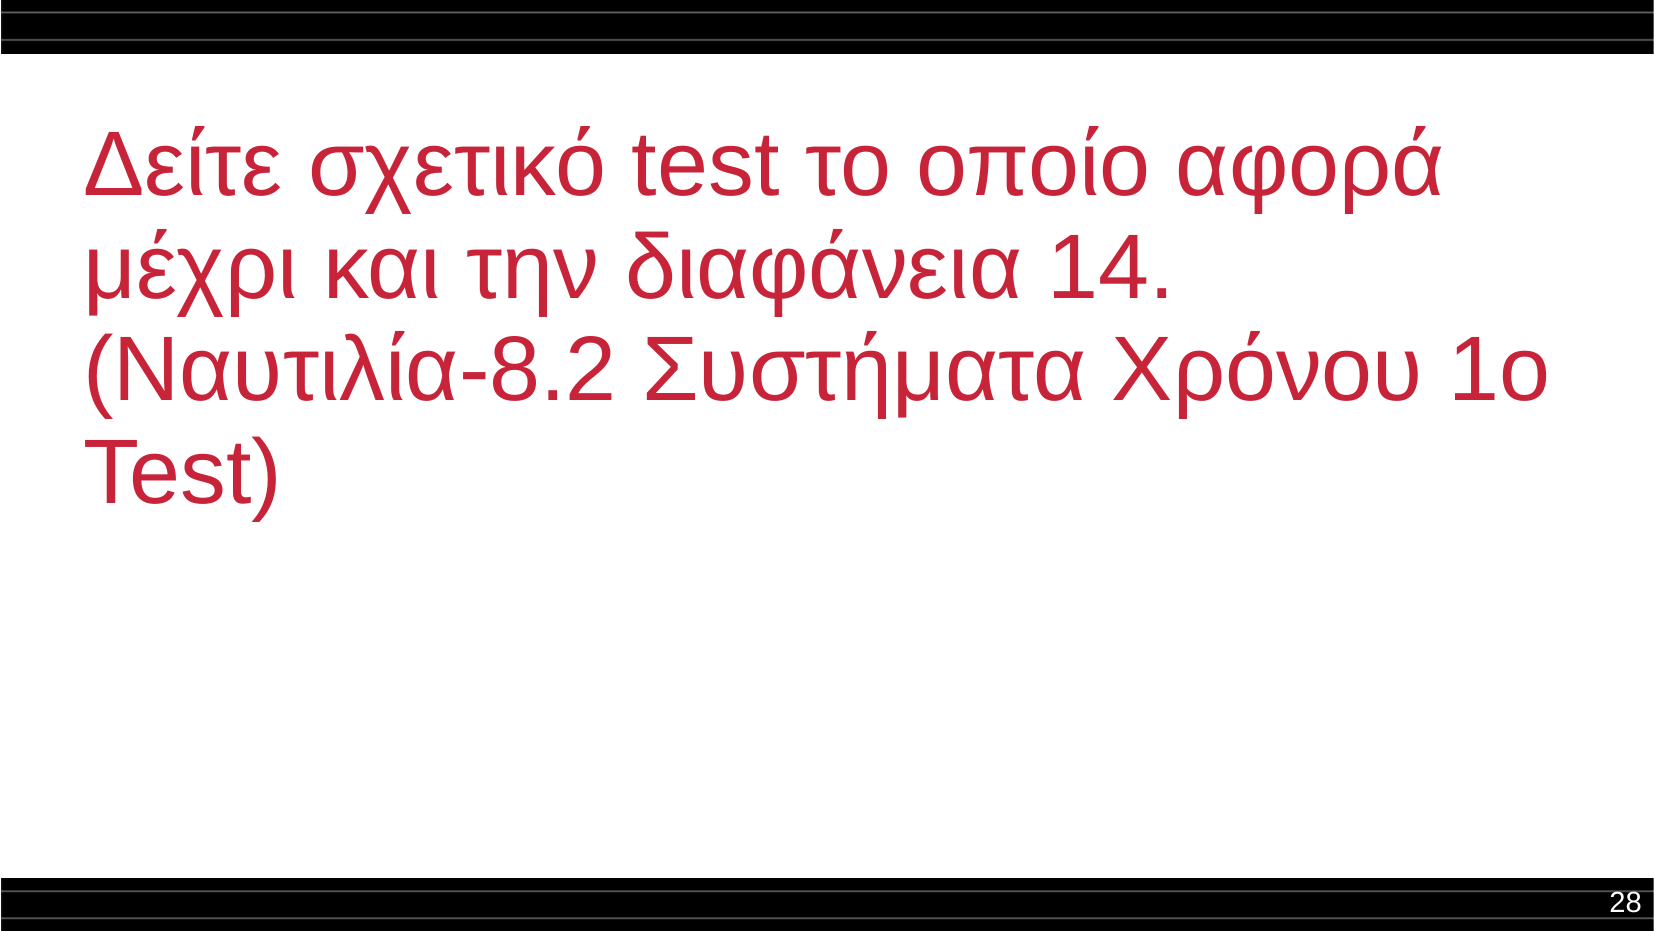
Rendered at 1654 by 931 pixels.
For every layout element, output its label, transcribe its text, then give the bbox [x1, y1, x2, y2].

title Δείτε σχετικό test το οποίο αφορά μέχρι και την διαφάνεια 14. (Ναυτιλία-8.2 Συστήματα Χρόνου 1ο Test) [83, 112, 1572, 523]
picture [1, 878, 1654, 931]
picture [1, 0, 1654, 54]
